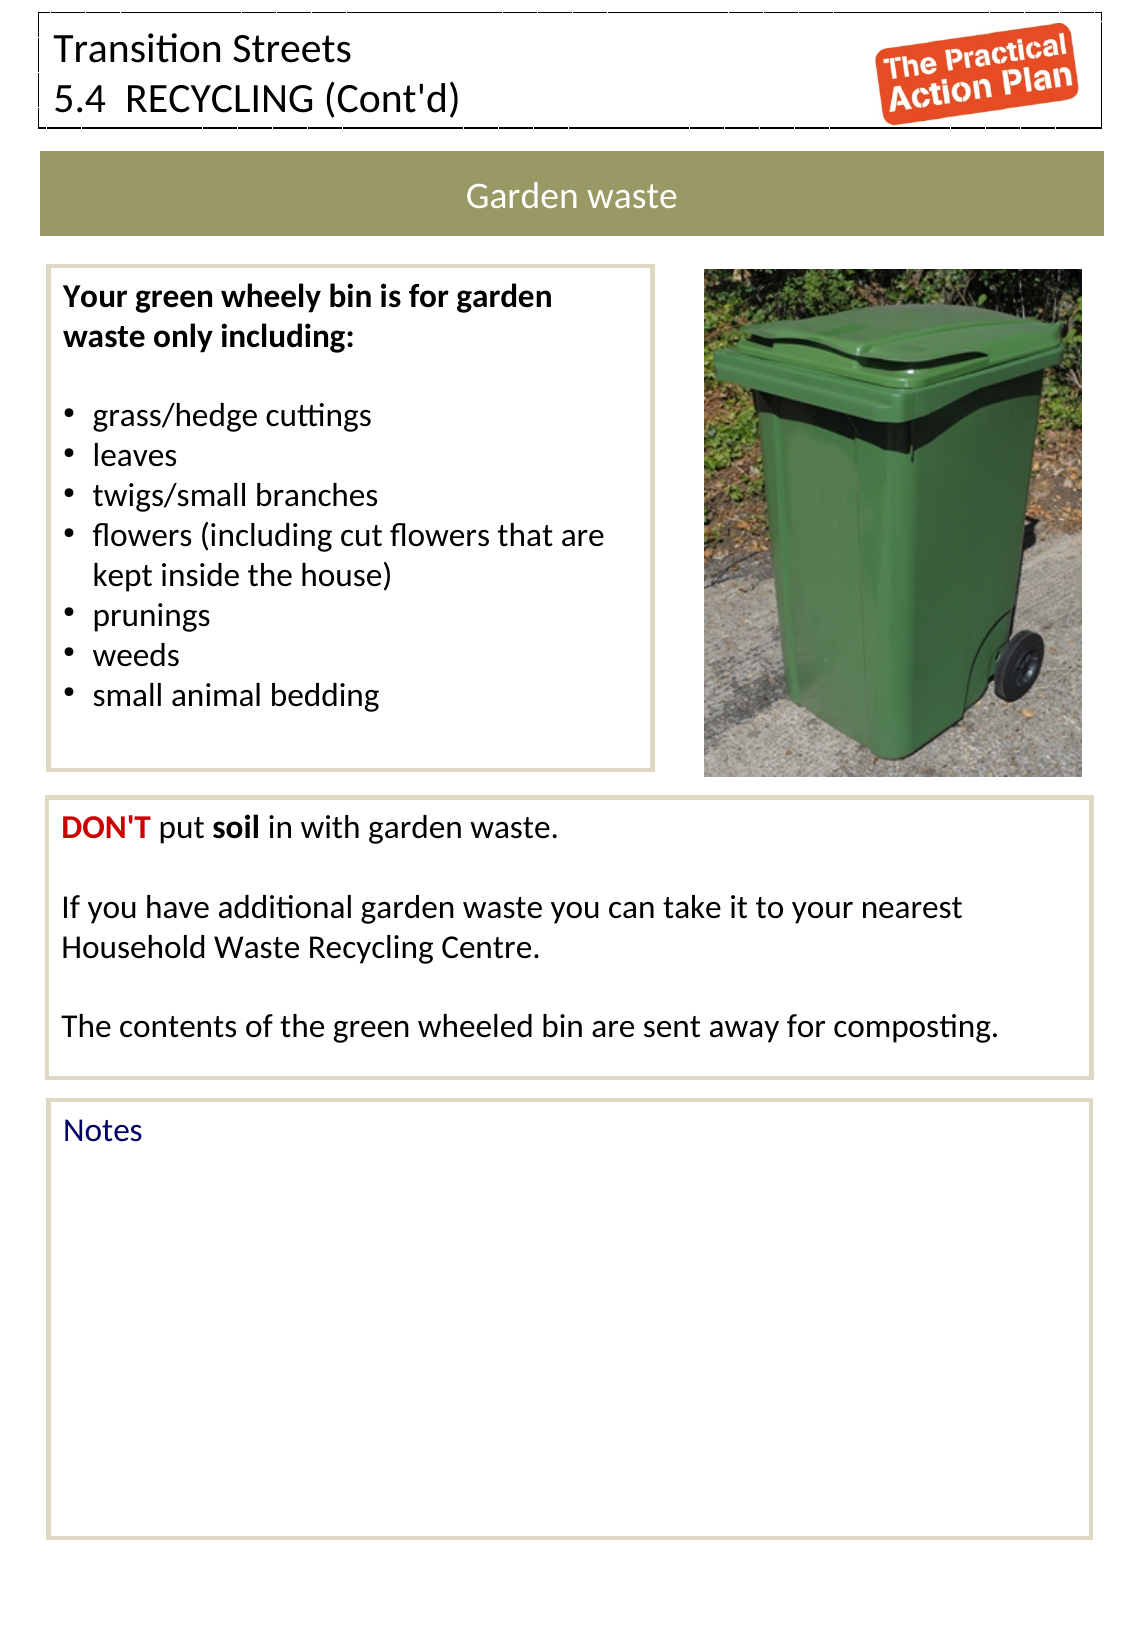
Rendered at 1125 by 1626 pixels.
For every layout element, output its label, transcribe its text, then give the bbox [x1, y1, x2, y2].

picture [704, 269, 1082, 777]
text_box Notes [48, 1100, 1091, 1538]
text_box DON'T put soil in with garden waste. If you have additional garden waste you can take it to your nearest Household Waste Recycling Centre. The contents of the green wheeled bin are sent away for composting. [46, 797, 1092, 1079]
text_box Your green wheely bin is for garden waste only including: grass/hedge cuttings leaves twigs/small branches flowers (including cut flowers that are kept inside the house) prunings weeds small animal bedding [48, 266, 653, 771]
text_box Transition Streets 5.4 RECYCLING (Cont'd) [38, 12, 1102, 129]
text_box Garden waste [40, 151, 1104, 236]
